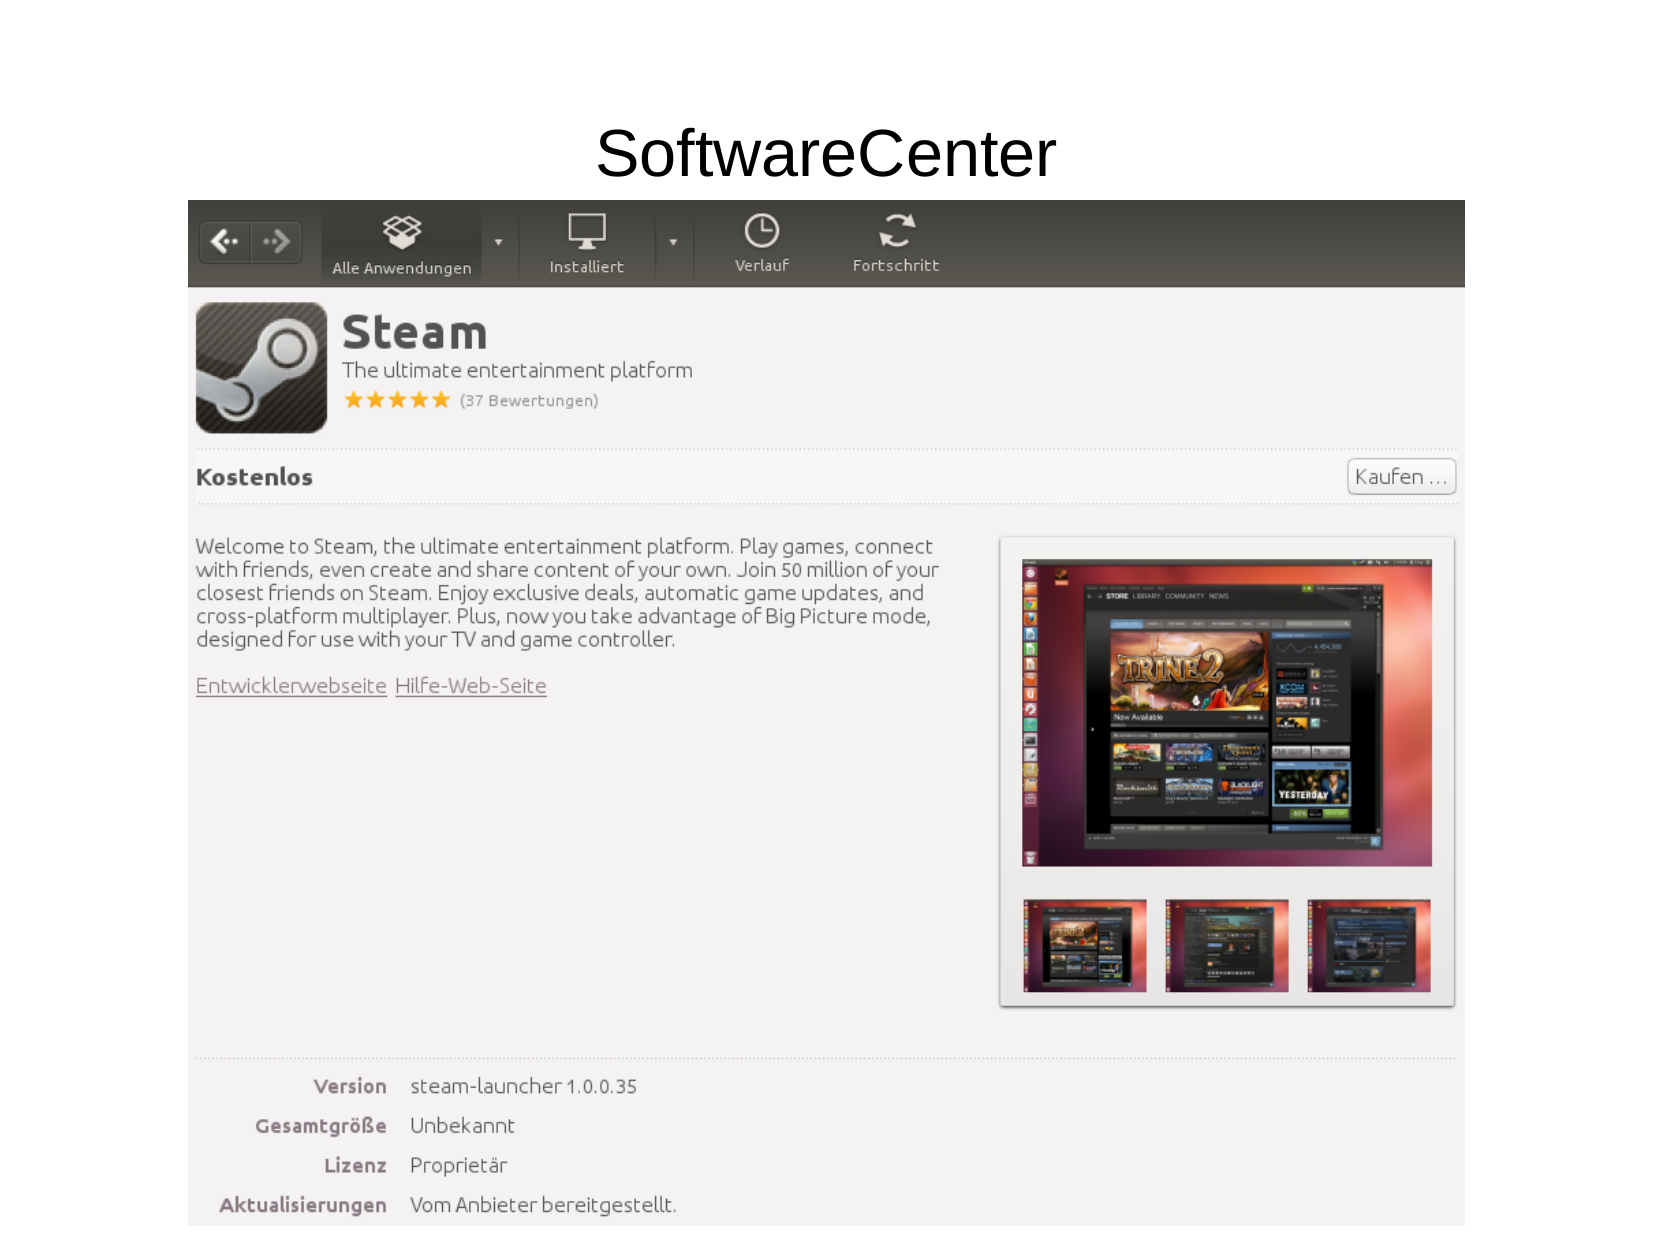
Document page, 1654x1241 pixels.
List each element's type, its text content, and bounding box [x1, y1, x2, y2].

title SoftwareCenter [82, 49, 1571, 257]
picture [188, 200, 1465, 1226]
